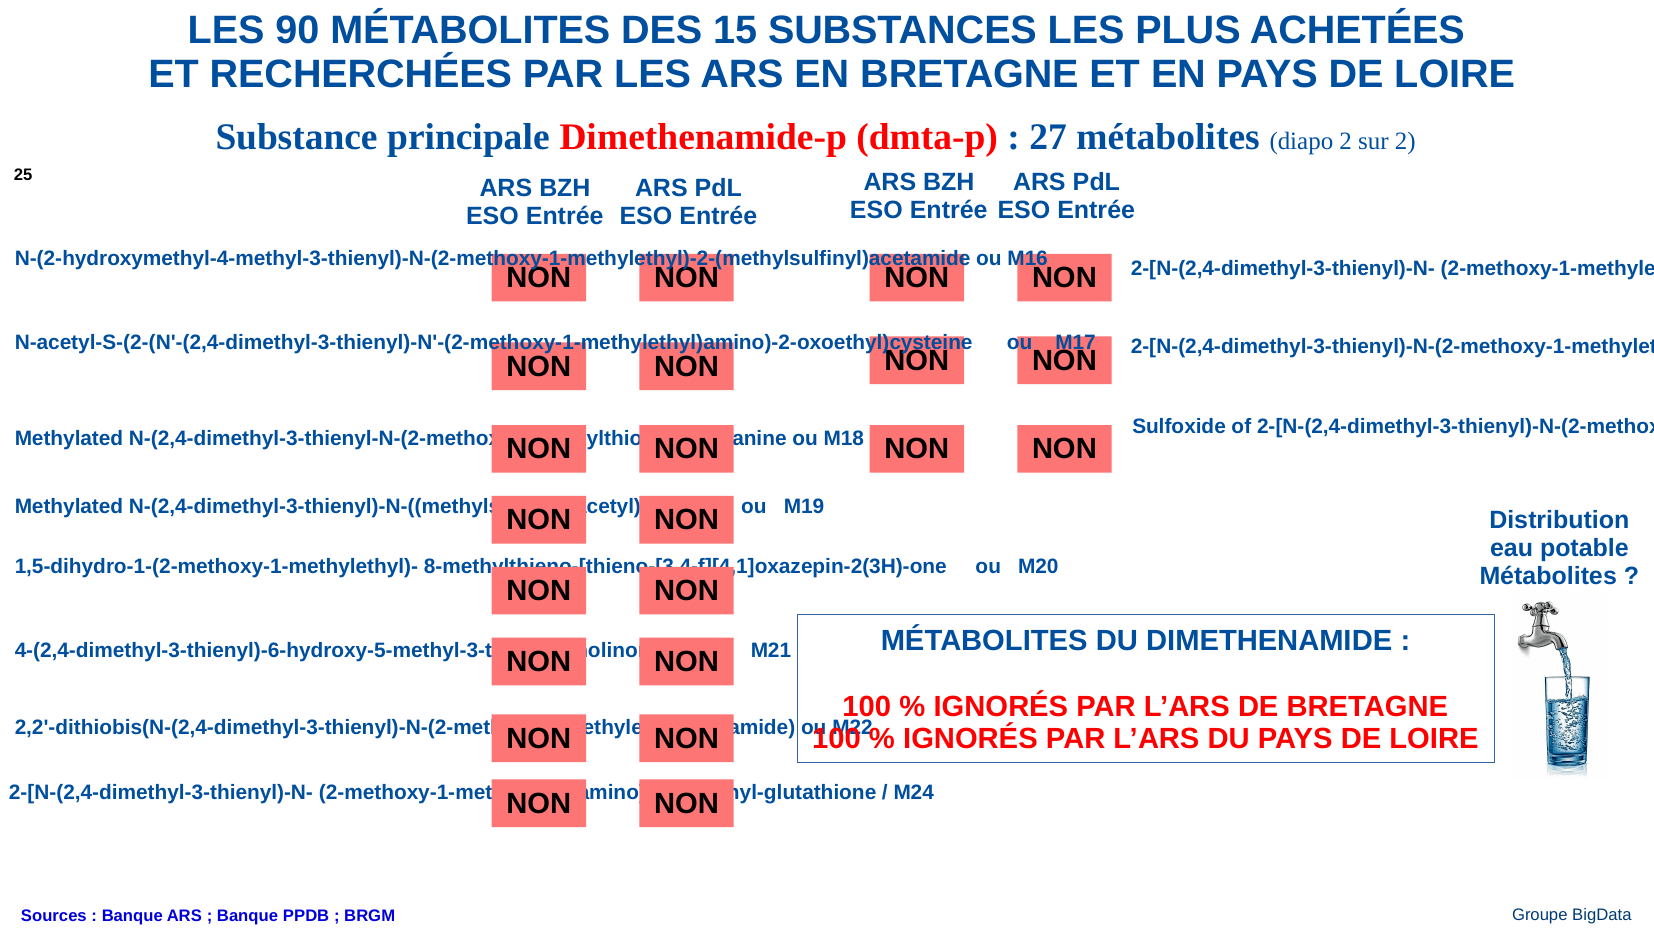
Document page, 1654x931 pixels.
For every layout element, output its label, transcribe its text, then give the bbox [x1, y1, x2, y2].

text_box Methylated N-(2,4-dimethyl-3-thienyl-N-(2-methoxy-2-methylthio-acetyl)alanine ou M18 [0, 419, 473, 481]
text_box ARS BZH ESO Entrée [835, 166, 1003, 232]
text_box NON [491, 779, 587, 828]
text_box [461, 238, 473, 256]
text_box [461, 256, 473, 291]
text_box NON [869, 253, 965, 302]
text_box 2,2'-dithiobis(N-(2,4-dimethyl-3-thienyl)-N-(2-methoxy-1-methylethyl)acetamide) ou M22 [0, 708, 473, 771]
text_box LES 90 MÉTABOLITES DES 15 SUBSTANCES LES PLUS ACHETÉES ET RECHERCHÉES PAR LES ARS EN BRETAGNE ET EN PAYS DE LOIRE [112, 0, 1542, 103]
text_box N-(2-hydroxymethyl-4-methyl-3-thienyl)-N-(2-methoxy-1-methylethyl)-2-(methylsulfinyl)acetamide ou M16 [0, 238, 461, 323]
text_box 2-[N-(2,4-dimethyl-3-thienyl)-N- (2-methoxy-1-methylethyl)amino]-2-oxoethyl-glutathione / M24 [0, 773, 514, 839]
text_box NON [491, 637, 587, 686]
text_box NON [869, 425, 965, 473]
text_box ARS BZH ESO Entrée [451, 166, 604, 238]
text_box Methylated N-(2,4-dimethyl-3-thienyl)-N-((methylsulfonyl)acetyl)alanine ou M19 [0, 486, 485, 550]
text_box 2-[N-(2,4-dimethyl-3-thienyl)-N- (2-methoxy-1-methylethyl)amino]-2-oxoethyl-cysteine ou M25 [1116, 248, 1625, 311]
text_box NON [639, 342, 734, 391]
text_box Groupe BigData [1497, 897, 1648, 931]
text_box NON [639, 253, 734, 302]
text_box NON [491, 714, 587, 763]
text_box Distribution eau potable Métabolites ? [1464, 498, 1654, 598]
text_box NON [1017, 425, 1112, 473]
text_box Sources : Banque ARS ; Banque PPDB ; BRGM [6, 898, 416, 931]
text_box 2-[N-(2,4-dimethyl-3-thienyl)-N-(2-methoxy-1-methylethyl)amino]-2-oxoethyl-thiolactic acid / M26 [1116, 327, 1654, 389]
text_box NON [639, 425, 734, 473]
text_box [0, 157, 451, 238]
text_box NON [639, 714, 734, 763]
text_box Sulfoxide of 2-[N-(2,4-dimethyl-3-thienyl)-N-(2-methoxy-1-methylethyl)amino]-2-oxoethyl cysteine ou M28 [1117, 407, 1636, 493]
text_box NON [1017, 253, 1112, 302]
text_box NON [639, 566, 734, 615]
text_box NON [639, 637, 734, 686]
text_box ARS PdL ESO Entrée [604, 166, 773, 238]
text_box Substance principale Dimethenamide-p (dmta-p) : 27 métabolites (diapo 2 sur 2) [200, 109, 1431, 166]
text_box NON [1017, 336, 1112, 385]
text_box NON [869, 336, 965, 385]
text_box NON [491, 425, 587, 473]
text_box NON [639, 495, 734, 544]
text_box NON [491, 253, 587, 302]
text_box 1,5-dihydro-1-(2-methoxy-1-methylethyl)- 8-methylthieno-[thieno-[3,4-f][4,1]oxazepin-2(3H)-one ou M20 [0, 547, 461, 631]
text_box NON [639, 779, 734, 828]
picture [1512, 598, 1607, 780]
text_box N-acetyl-S-(2-(N'-(2,4-dimethyl-3-thienyl)-N'-(2-methoxy-1-methylethyl)amino)-2-oxoethyl)cysteine ou M17 [0, 323, 461, 409]
text_box NON [491, 566, 587, 615]
text_box NON [491, 495, 587, 544]
text_box MÉTABOLITES DU DIMETHENAMIDE : 100 % IGNORÉS PAR L’ARS DE BRETAGNE 100 % IGNORÉS PAR L’ARS DU PAYS DE LOIRE [798, 616, 1494, 762]
text_box ARS PdL ESO Entrée [1003, 166, 1151, 232]
text_box NON [491, 342, 587, 391]
text_box 4-(2,4-dimethyl-3-thienyl)-6-hydroxy-5-methyl-3-thiomorpholinone ou M21 [0, 631, 461, 693]
